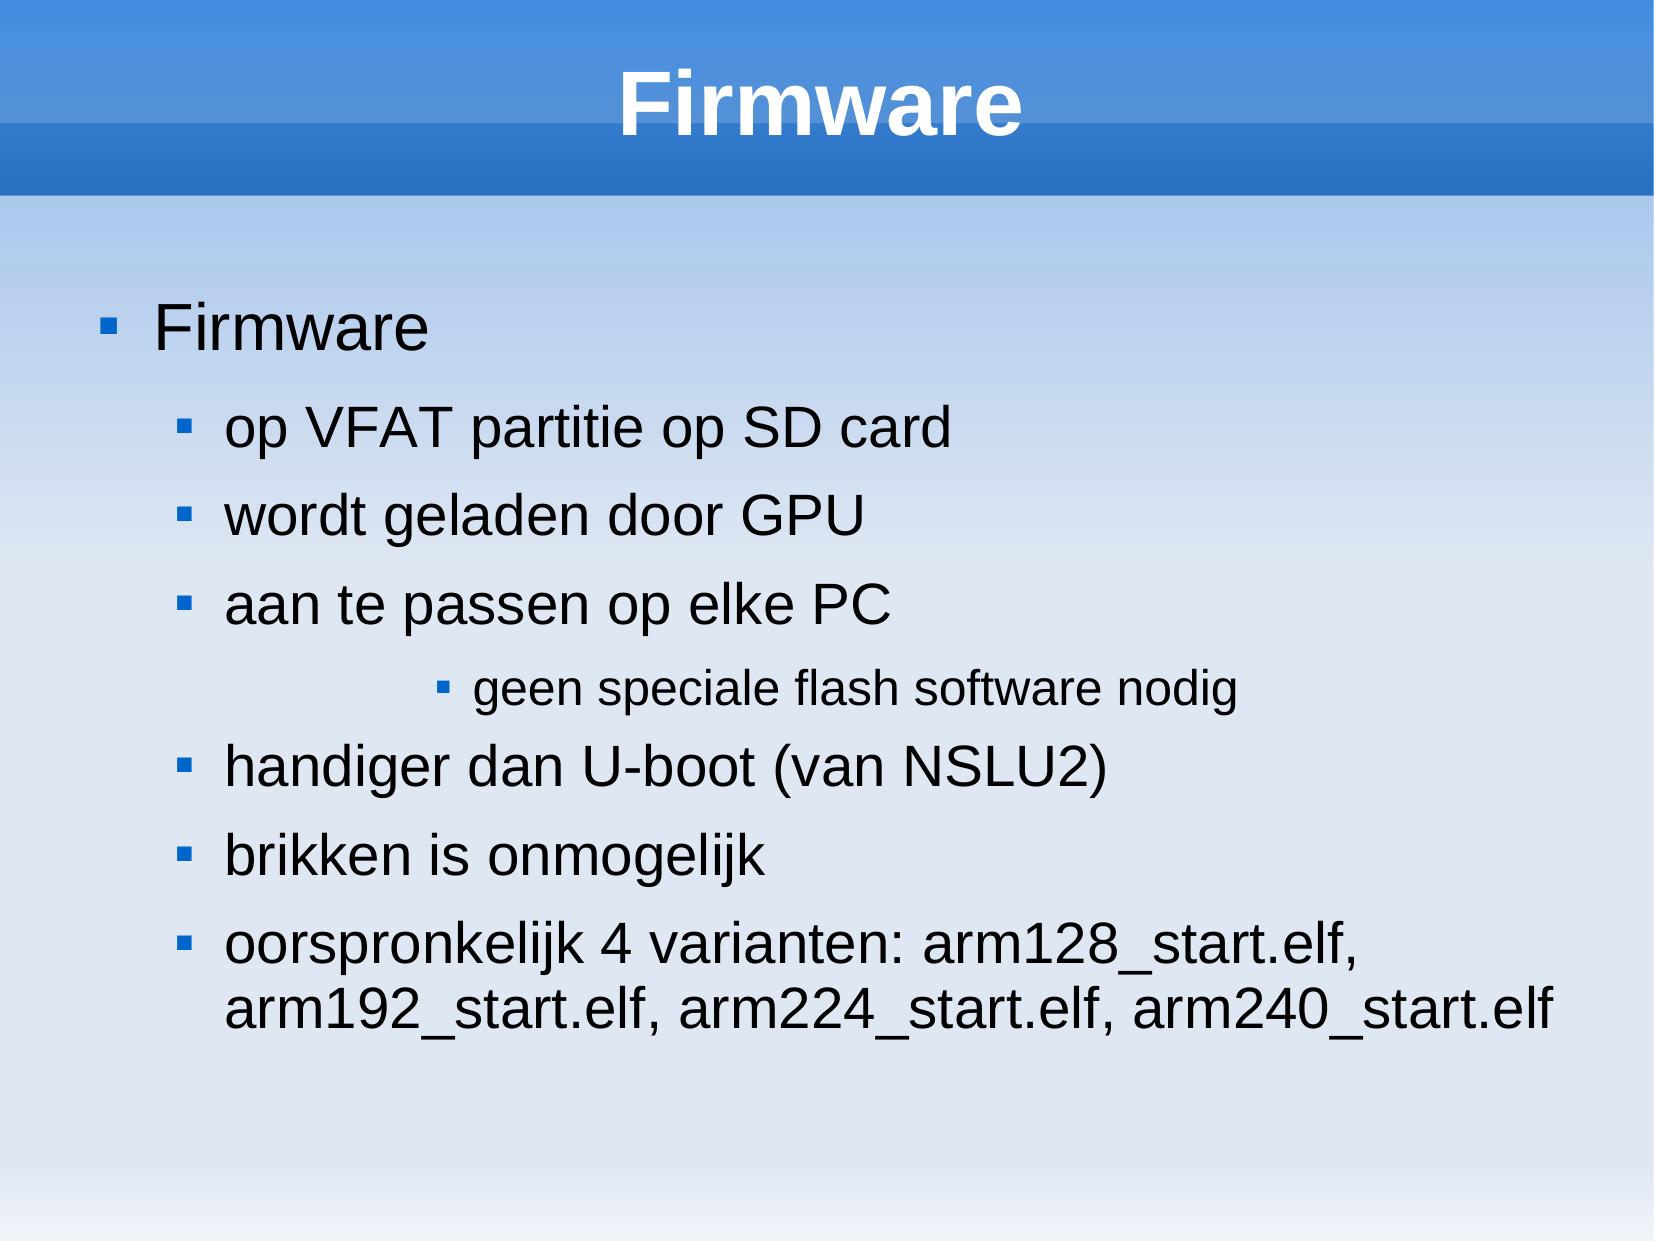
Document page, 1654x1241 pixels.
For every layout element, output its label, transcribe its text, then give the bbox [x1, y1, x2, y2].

list Firmware op VFAT partitie op SD card wordt geladen door GPU aan te passen op elke PC geen speciale flash software nodig handiger dan U-boot (van NSLU2) brikken is onmogelijk oorspronkelijk 4 varianten: arm128_start.elf, arm192_start.elf, arm224_start.elf, arm240_start.elf [82, 290, 1571, 1109]
title Firmware [76, 0, 1565, 208]
picture [0, 0, 1654, 1241]
